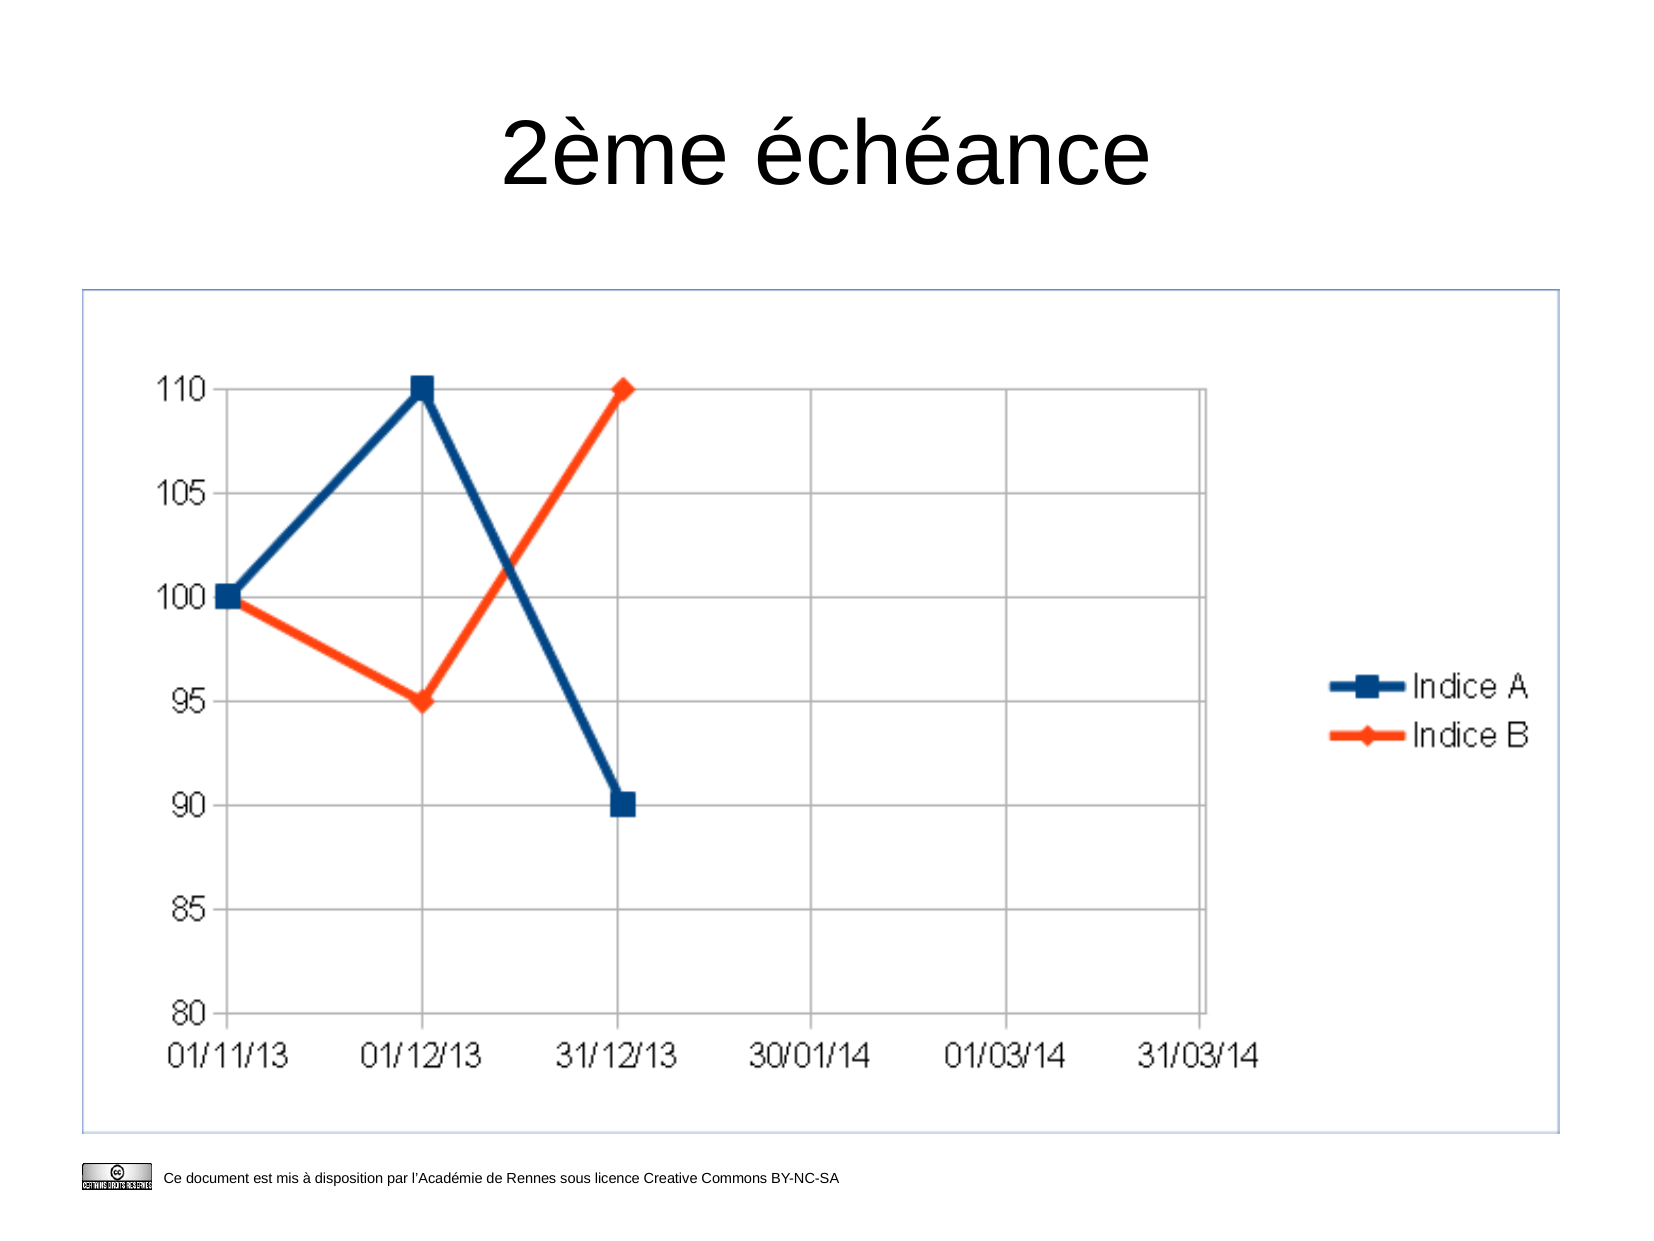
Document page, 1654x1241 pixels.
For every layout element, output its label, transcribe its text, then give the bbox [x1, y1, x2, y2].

picture [82, 289, 1560, 1134]
picture [82, 1163, 152, 1190]
title 2ème échéance [82, 49, 1571, 257]
text_box Ce document est mis à disposition par l’Académie de Rennes sous licence Creative Commons BY-NC-SA [151, 1163, 1028, 1193]
